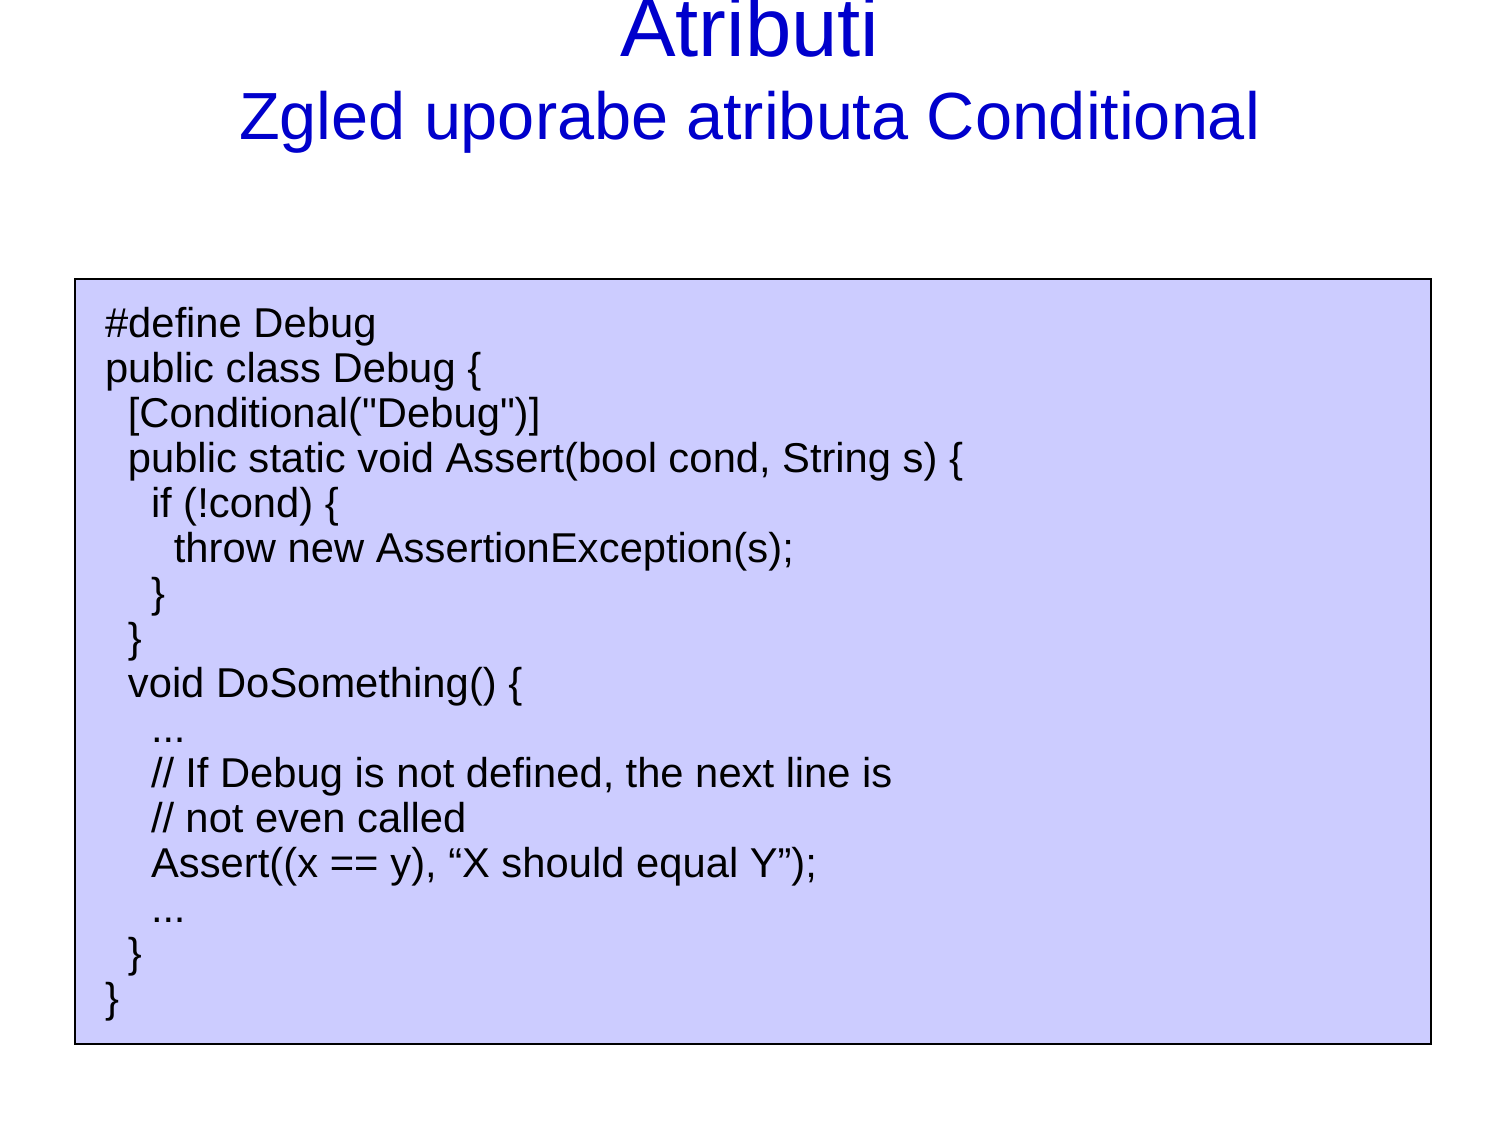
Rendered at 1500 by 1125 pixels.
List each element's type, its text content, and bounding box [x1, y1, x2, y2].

title Atributi Zgled uporabe atributa Conditional [112, 0, 1388, 161]
text_box #define Debug public class Debug { [Conditional("Debug")] public static void Assert(bool cond, String s) { if (!cond) { throw new AssertionException(s); } } void DoSomething() { ... // If Debug is not defined, the next line is // not even called Assert((x == y), “X should equal Y”); ... } } [75, 279, 1432, 1045]
